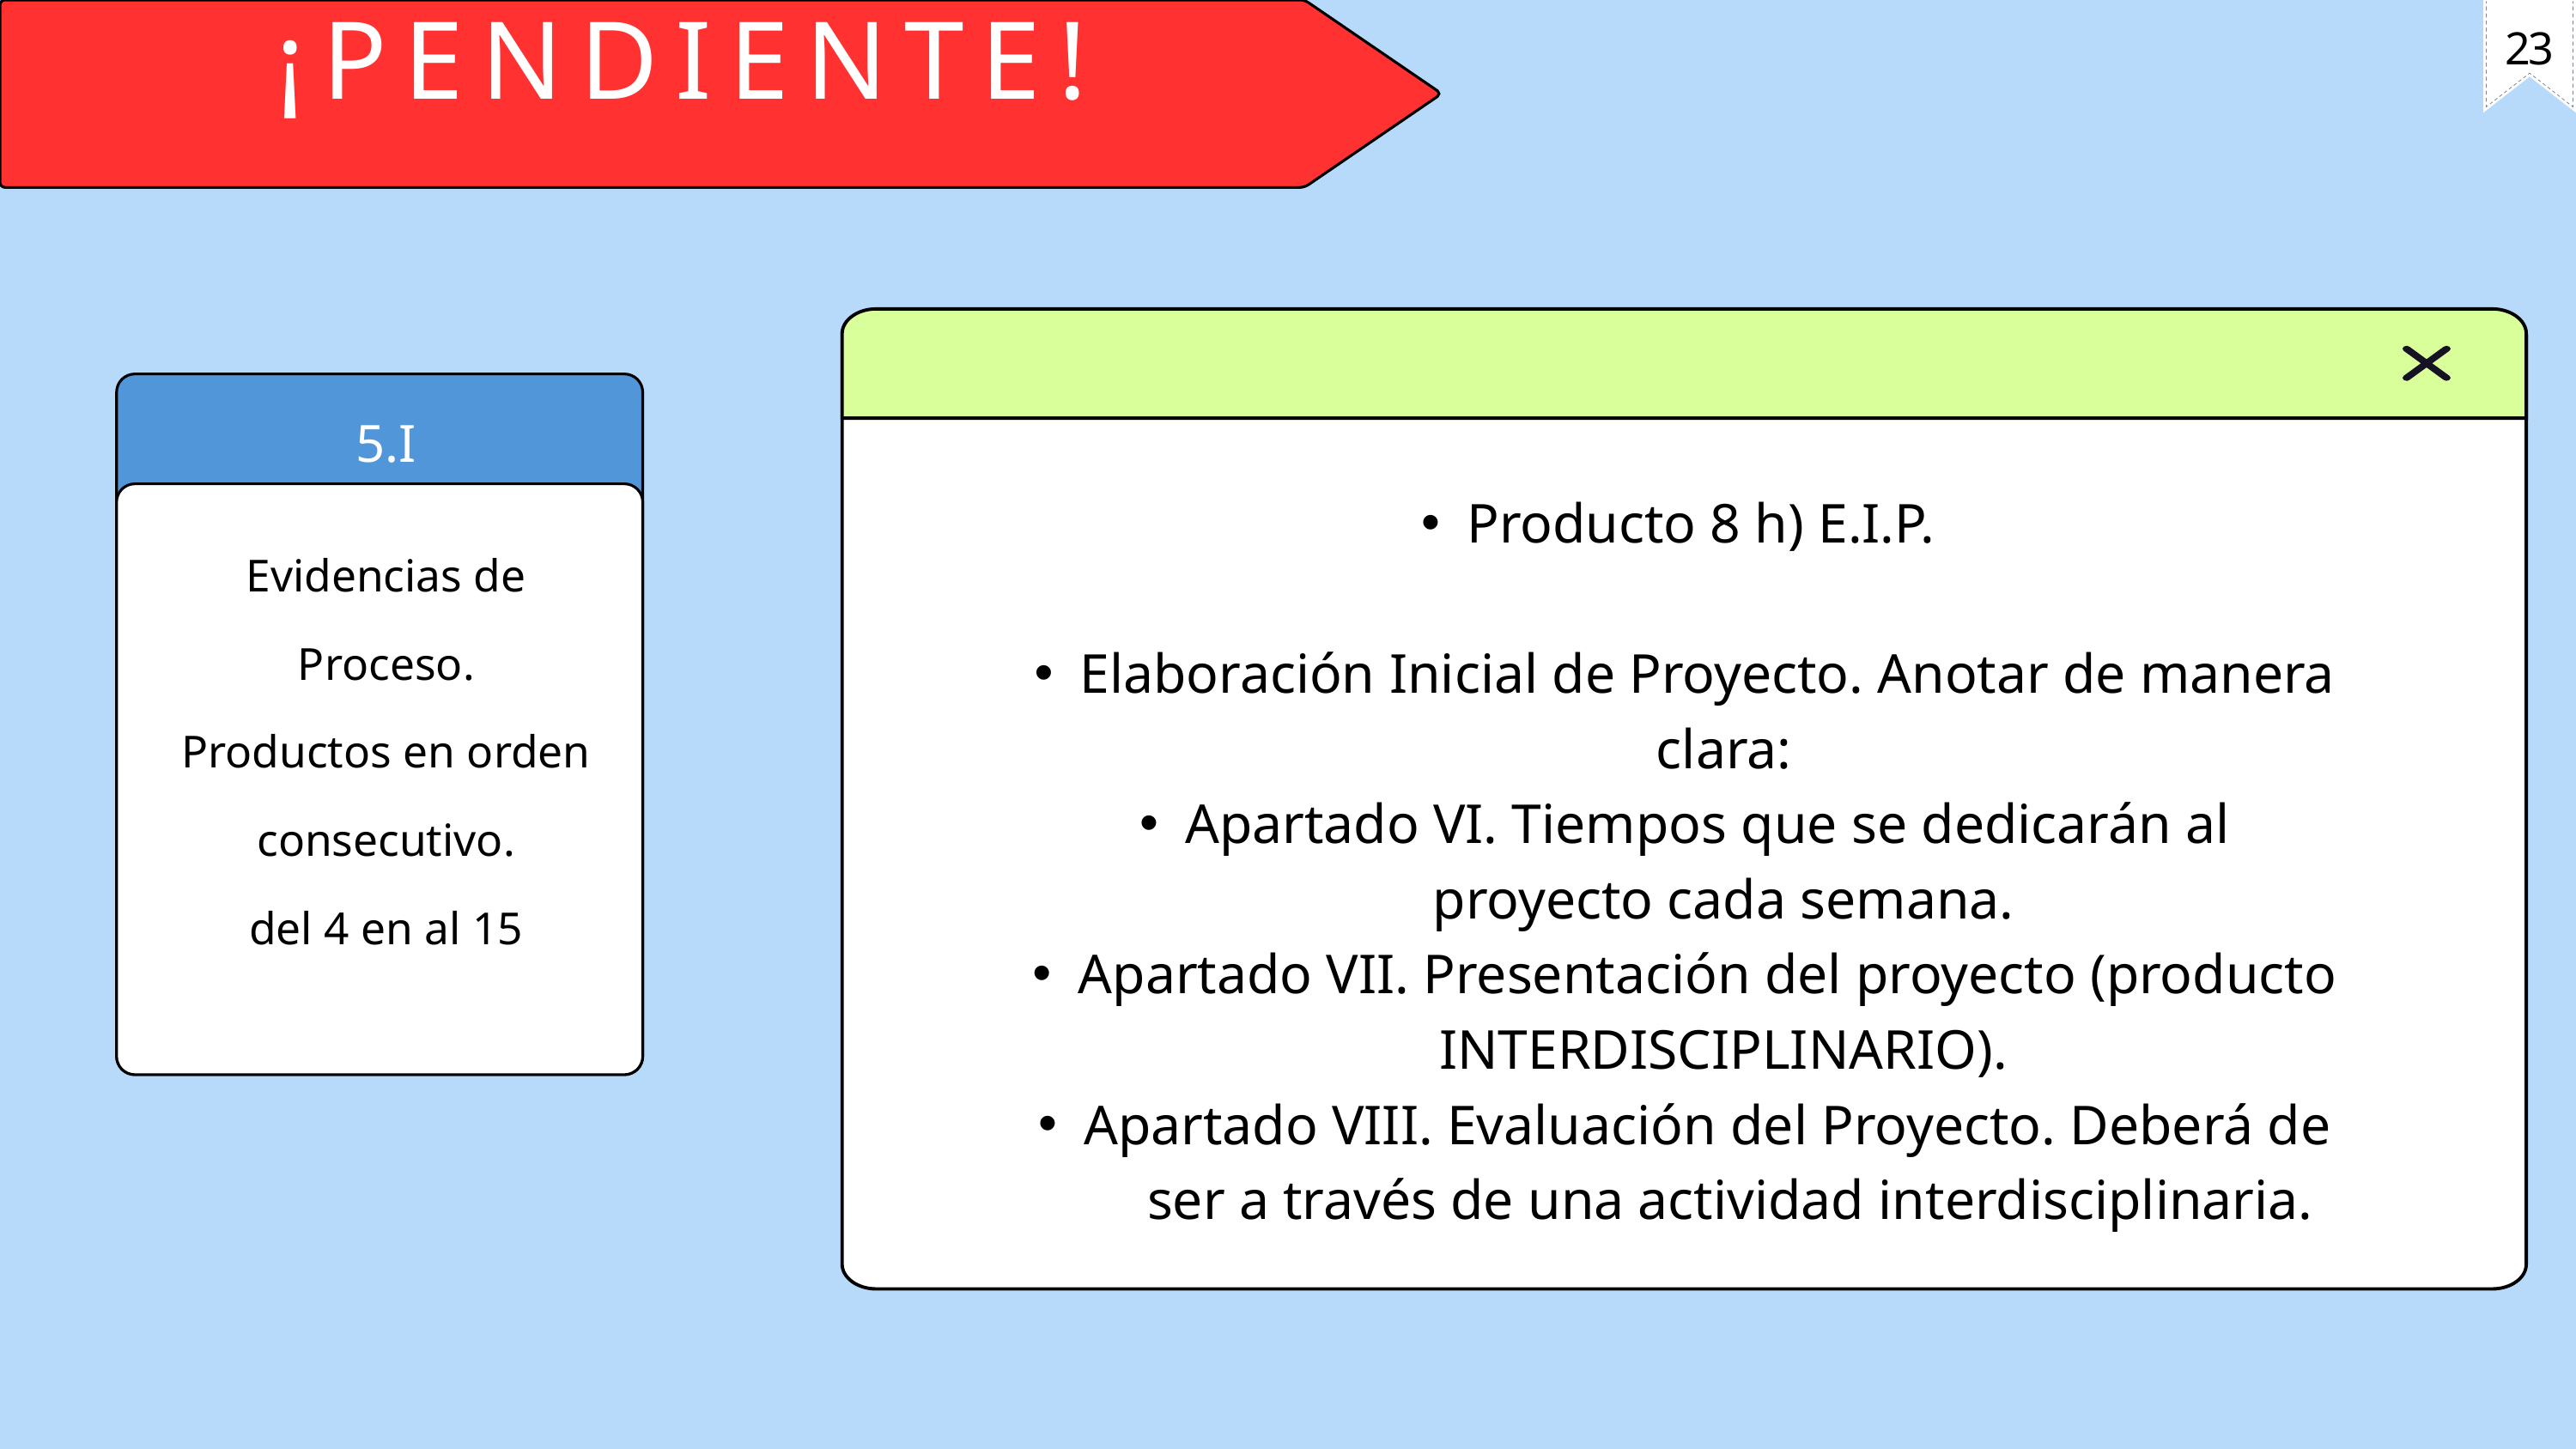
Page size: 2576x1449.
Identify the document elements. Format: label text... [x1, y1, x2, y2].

text_box Producto 8 h) E.I.P. Elaboración Inicial de Proyecto. Anotar de manera clara: Apartado VI. Tiempos que se dedicarán al proyecto cada semana. Apartado VII. Presentación del proyecto (producto INTERDISCIPLINARIO). Apartado VIII. Evaluación del Proyecto. Deberá de ser a través de una actividad interdisciplinaria. [933, 478, 2347, 1304]
text_box [0, 0, 2576, 1449]
text_box 23 [2488, 10, 2571, 71]
text_box 5.I [157, 369, 616, 463]
text_box ¡PENDIENTE! [0, 0, 1365, 188]
text_box Evidencias de Proceso. Productos en orden consecutivo. del 4 en al 15 [152, 512, 621, 853]
